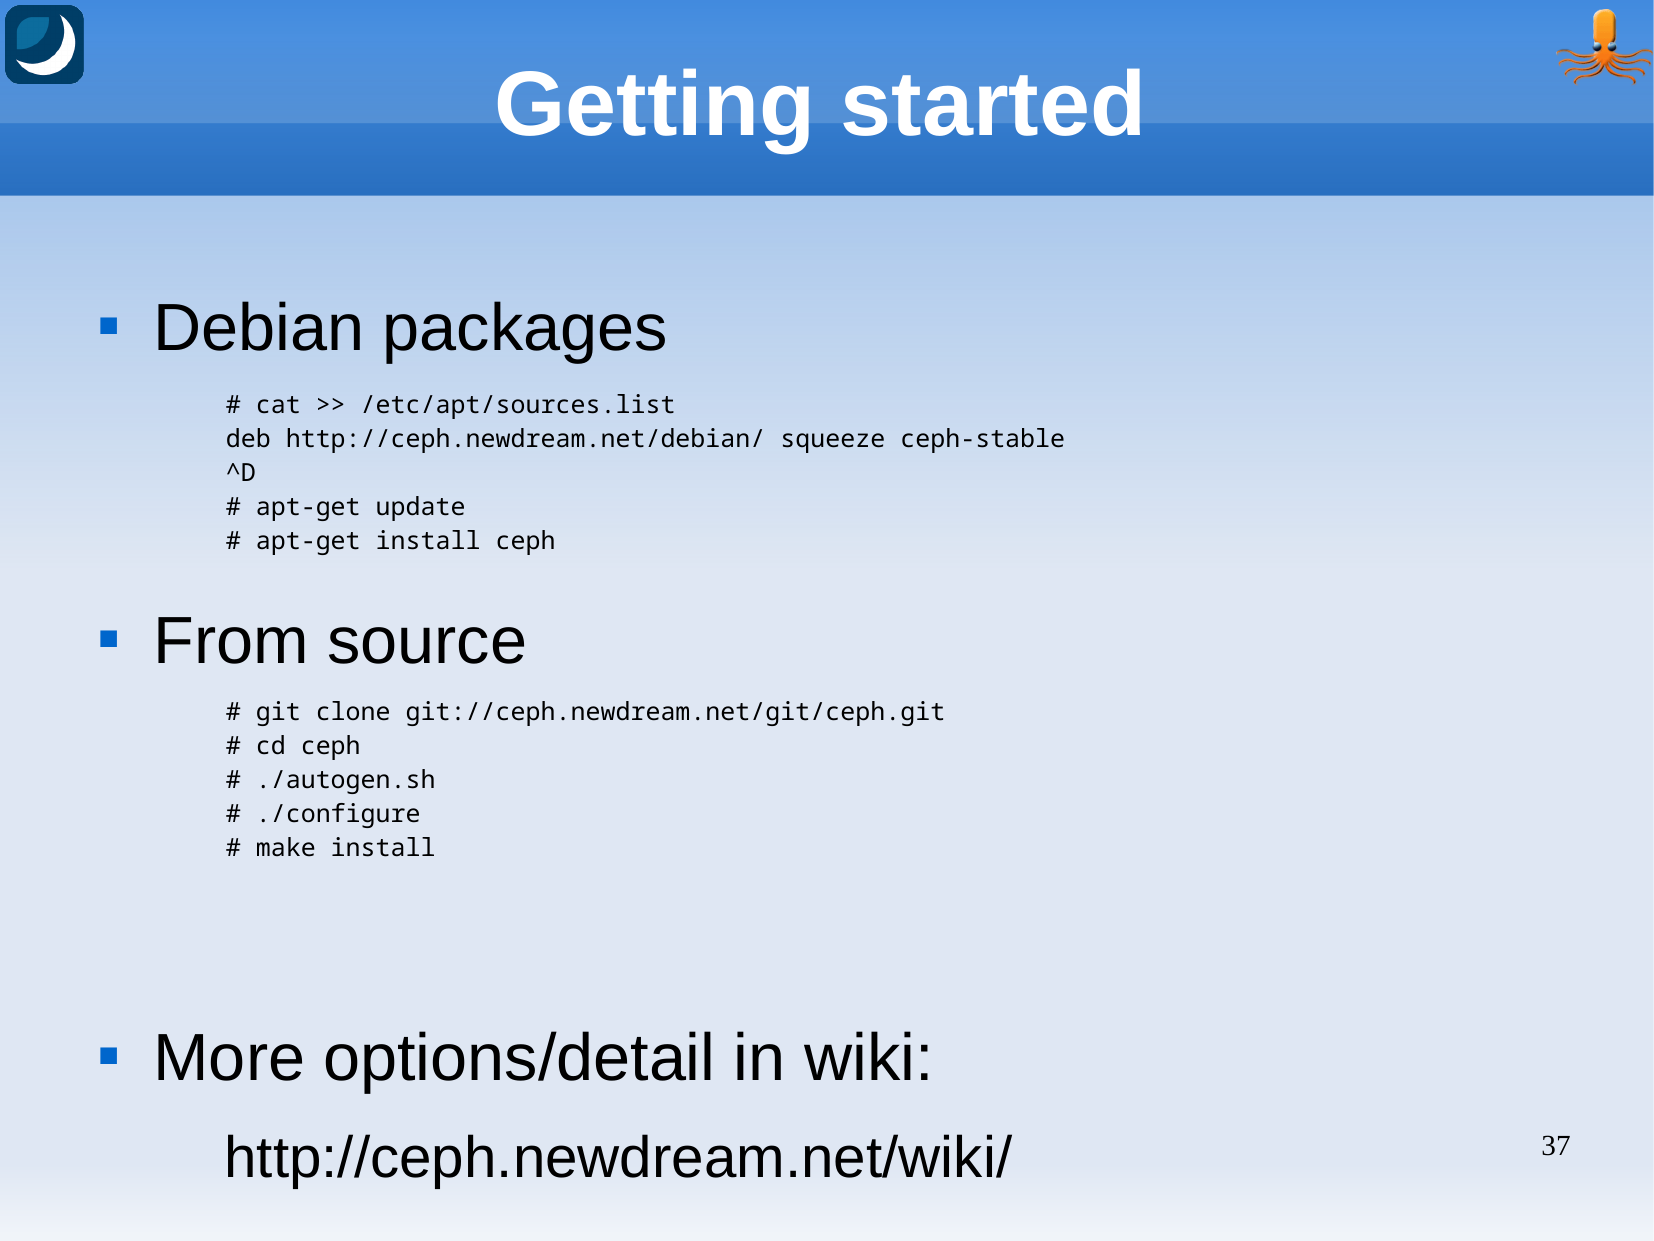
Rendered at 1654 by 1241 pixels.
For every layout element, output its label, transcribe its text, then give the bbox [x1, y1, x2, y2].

title Getting started [76, 7, 1565, 200]
picture [0, 0, 1654, 1241]
text_box # git clone git://ceph.newdream.net/git/ceph.git # cd ceph # ./autogen.sh # ./configure # make install [211, 685, 1163, 875]
text_box # cat >> /etc/apt/sources.list deb http://ceph.newdream.net/debian/ squeeze ceph-stable ^D # apt-get update # apt-get install ceph [211, 378, 1163, 539]
list Debian packages From source More options/detail in wiki: http://ceph.newdream.net/wiki/ [82, 290, 1571, 1241]
